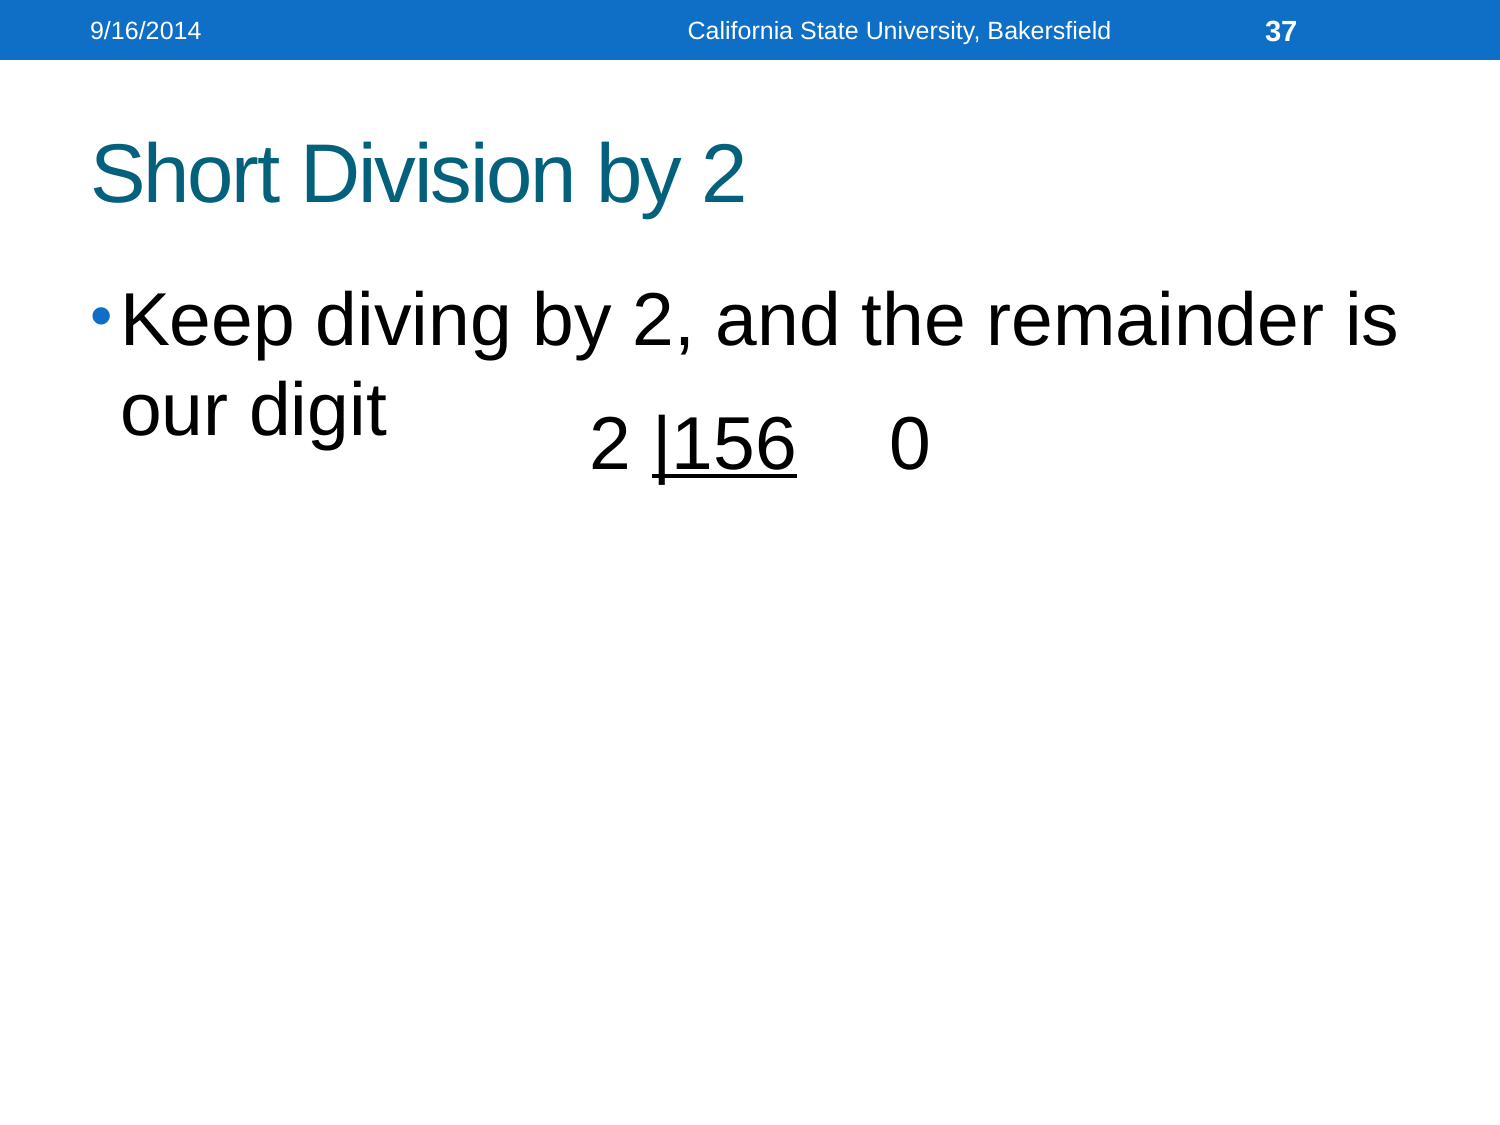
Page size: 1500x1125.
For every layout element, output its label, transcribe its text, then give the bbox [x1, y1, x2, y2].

title Short Division by 2 [75, 87, 1425, 250]
slide_number 9/16/2014 [75, 3, 550, 57]
text_box 2 |156 0 [574, 387, 963, 673]
footer California State University, Bakersfield [562, 3, 1238, 57]
slide_number <number> [1250, 3, 1425, 57]
list Keep diving by 2, and the remainder is our digit [75, 262, 1425, 1063]
